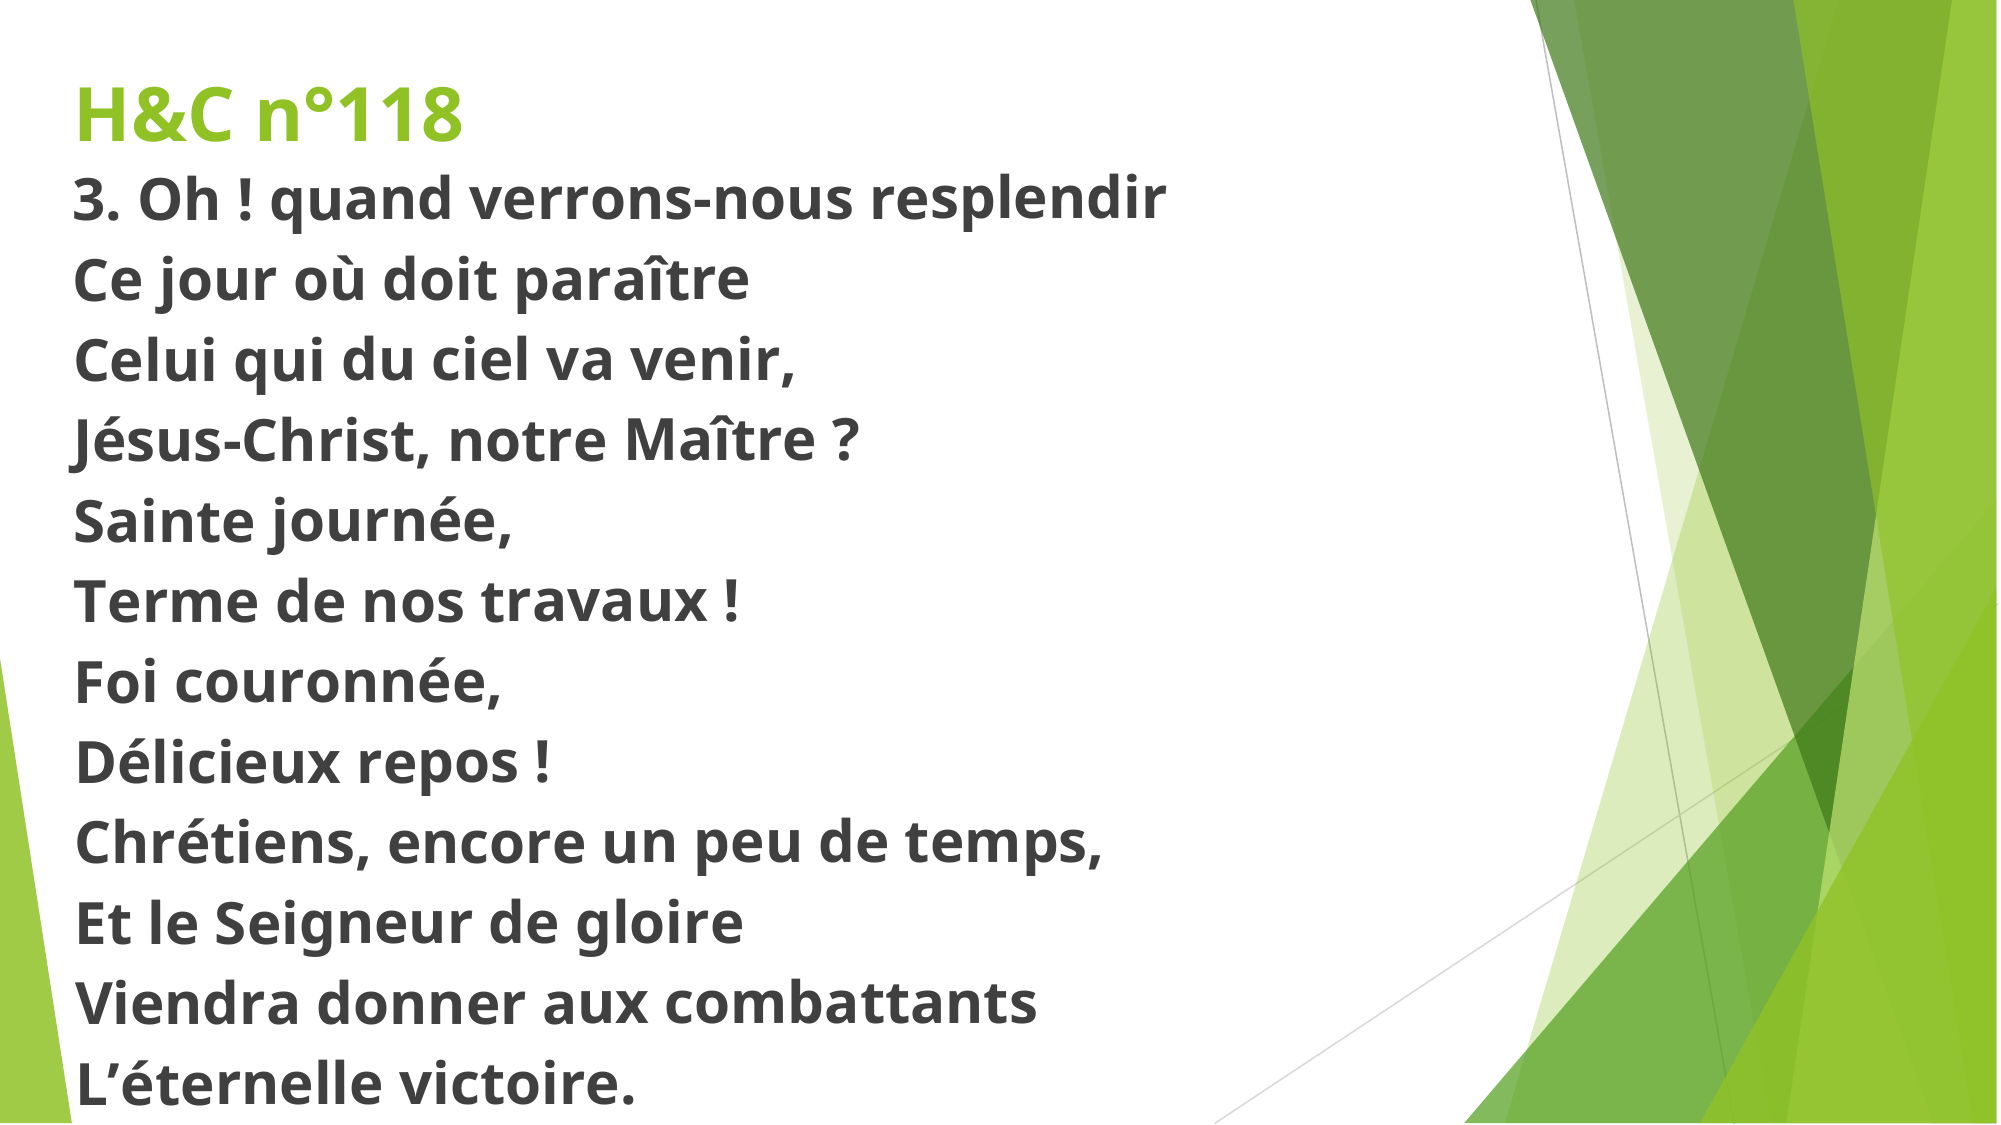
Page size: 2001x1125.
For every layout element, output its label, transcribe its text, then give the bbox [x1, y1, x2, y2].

text_box 3. Oh ! quand verrons-nous resplendir Ce jour où doit paraître Celui qui du ciel va venir, Jésus-Christ, notre Maître ? Sainte journée, Terme de nos travaux ! Foi couronnée, Délicieux repos ! Chrétiens, encore un peu de temps, Et le Seigneur de gloire Viendra donner aux combattants L’éternelle victoire. [57, 139, 1974, 1082]
text_box H&C n°118 [59, 59, 674, 144]
